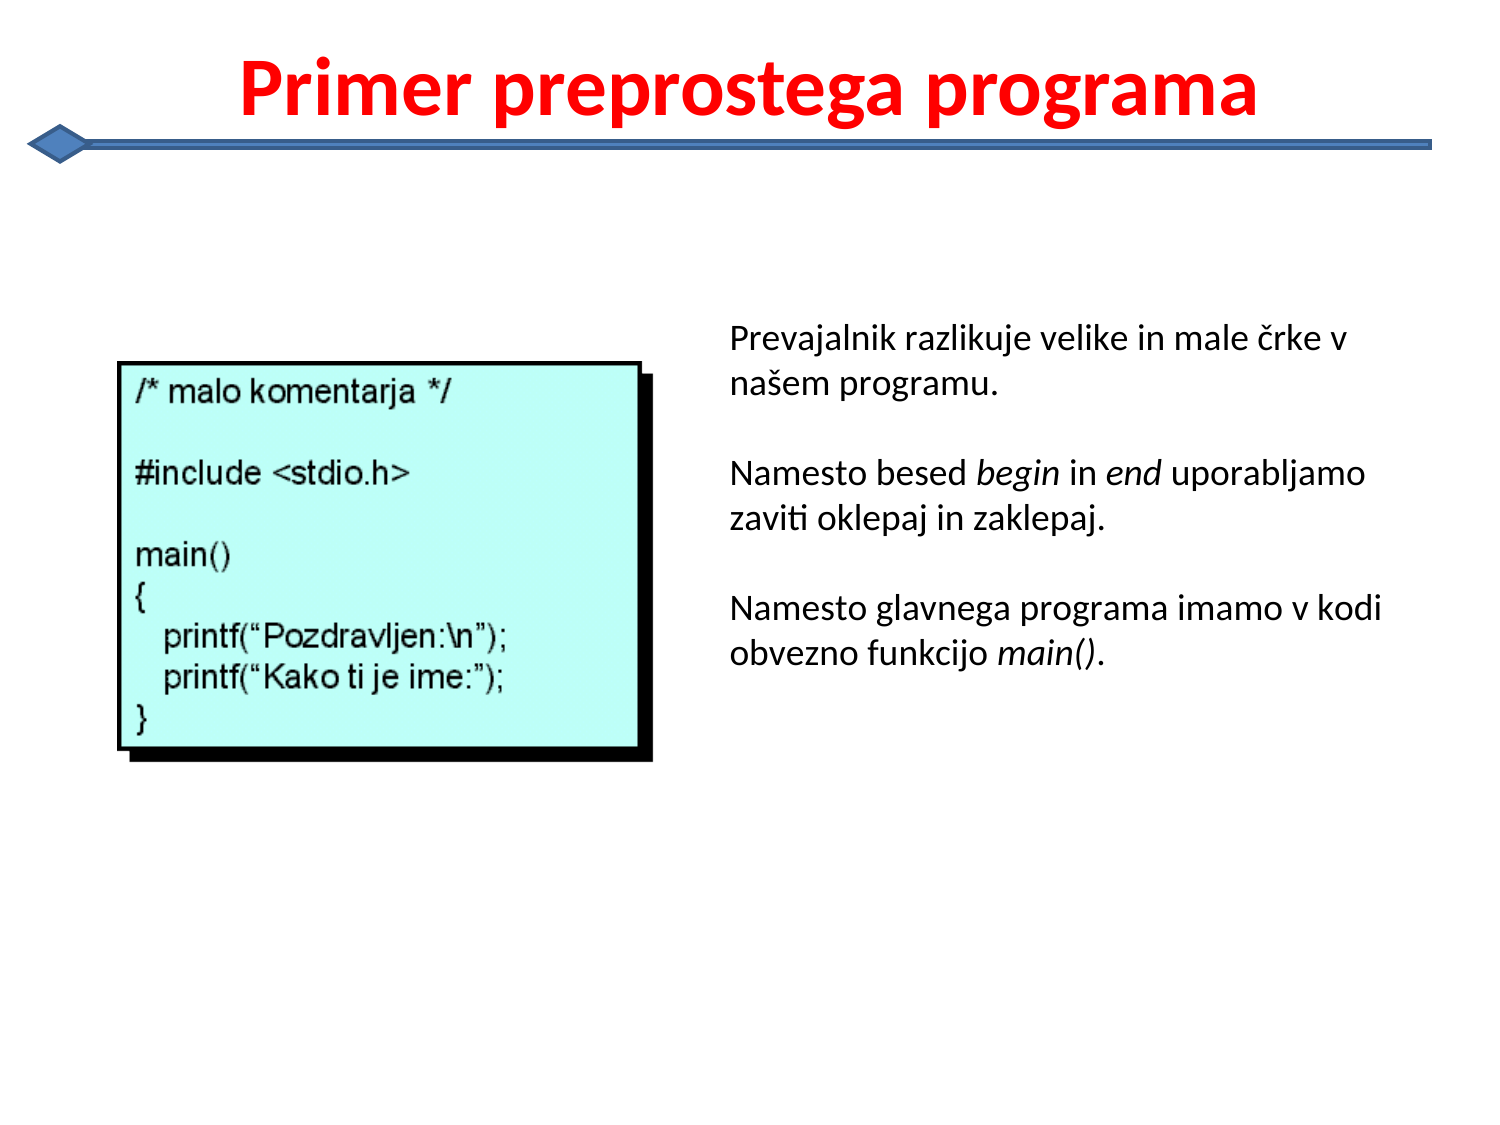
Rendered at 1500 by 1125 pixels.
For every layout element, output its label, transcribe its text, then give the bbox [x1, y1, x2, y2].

text_box Prevajalnik razlikuje velike in male črke v našem programu. Namesto besed begin in end uporabljamo zaviti oklepaj in zaklepaj. Namesto glavnega programa imamo v kodi obvezno funkcijo main(). [714, 304, 1442, 726]
picture [117, 361, 655, 764]
title Primer preprostega programa [75, 23, 1426, 141]
